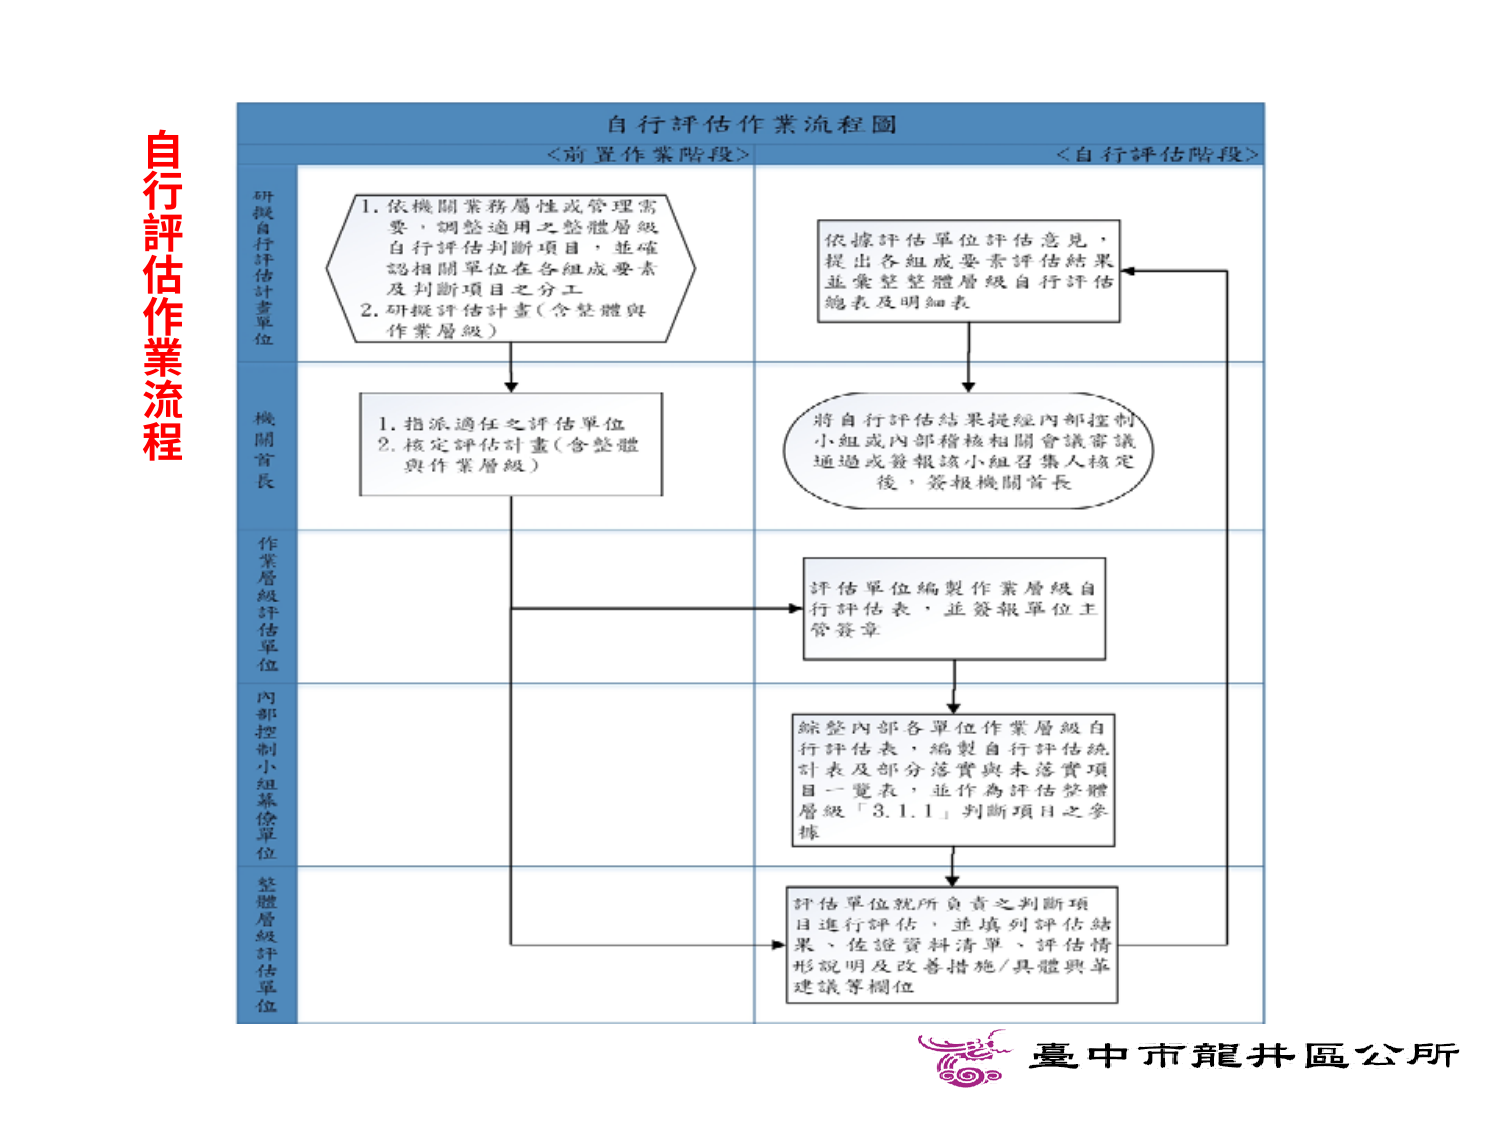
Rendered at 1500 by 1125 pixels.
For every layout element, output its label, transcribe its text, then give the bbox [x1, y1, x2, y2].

picture [231, 101, 1269, 1024]
text_box 自行評估作業流程 [114, 113, 195, 894]
